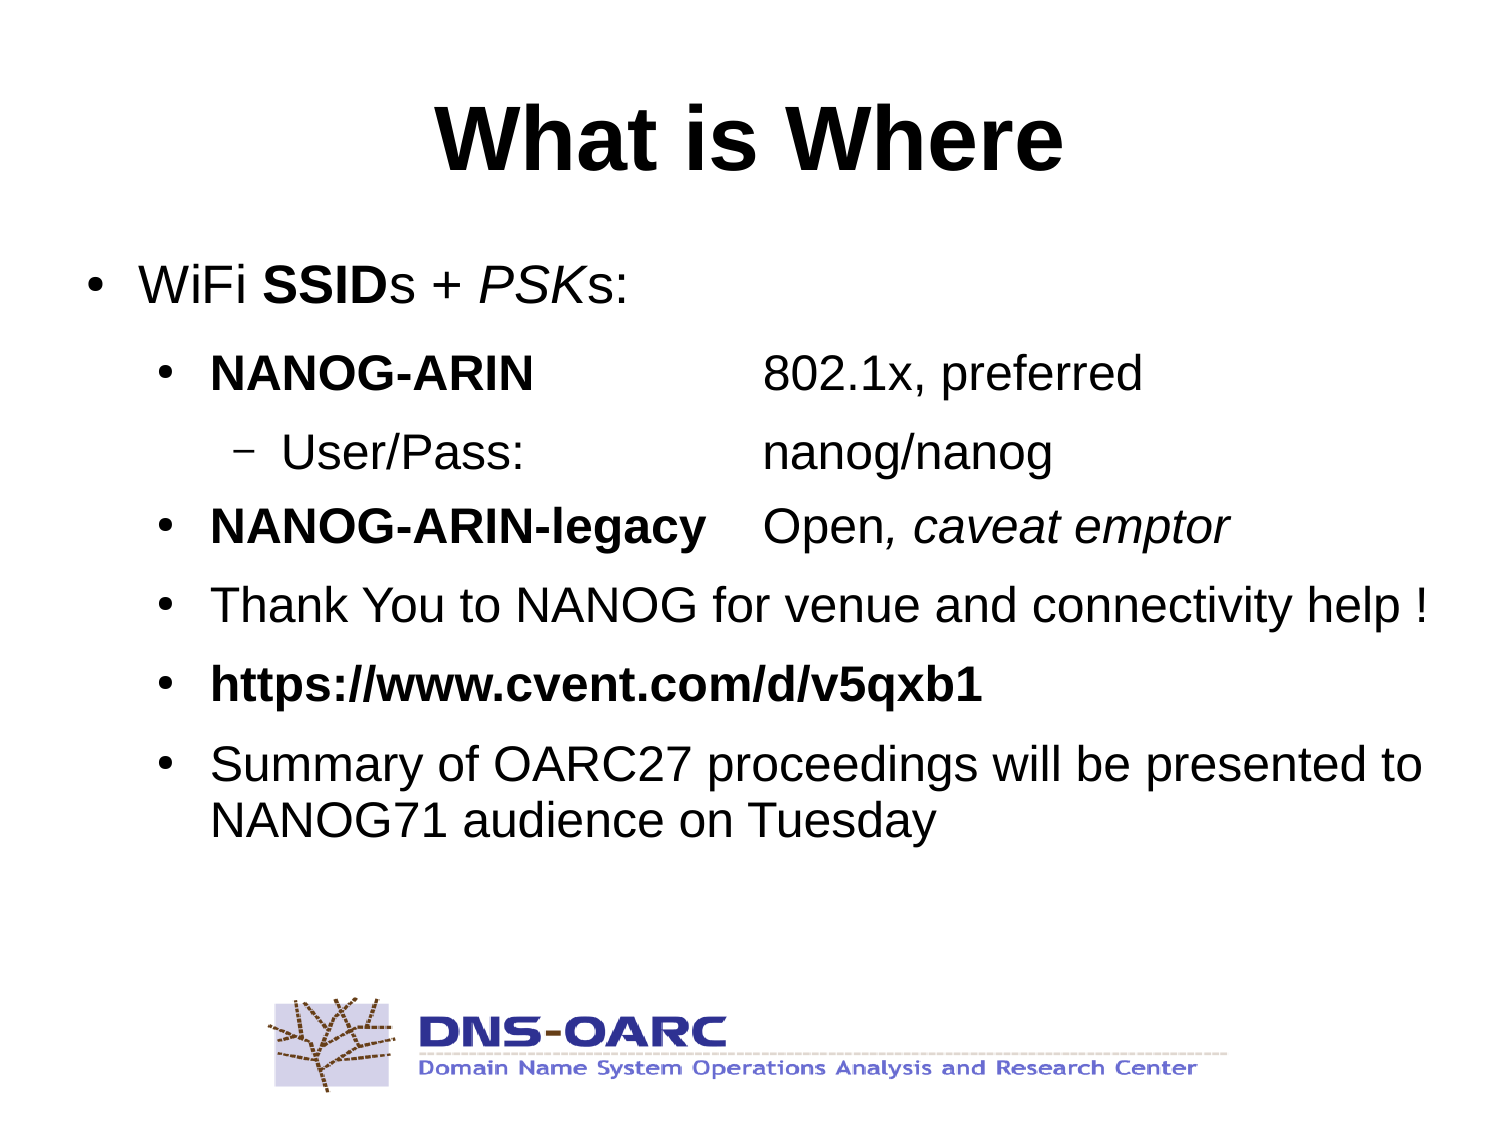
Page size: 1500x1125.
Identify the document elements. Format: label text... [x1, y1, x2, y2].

list WiFi SSIDs + PSKs: NANOG-ARIN 802.1x, preferred User/Pass: nanog/nanog NANOG-ARIN-legacy Open, caveat emptor Thank You to NANOG for venue and connectivity help ! https://www.cvent.com/d/v5qxb1 Summary of OARC27 proceedings will be presented to NANOG71 audience on Tuesday [68, 254, 1432, 959]
picture [214, 991, 1259, 1099]
title What is Where [75, 44, 1425, 233]
